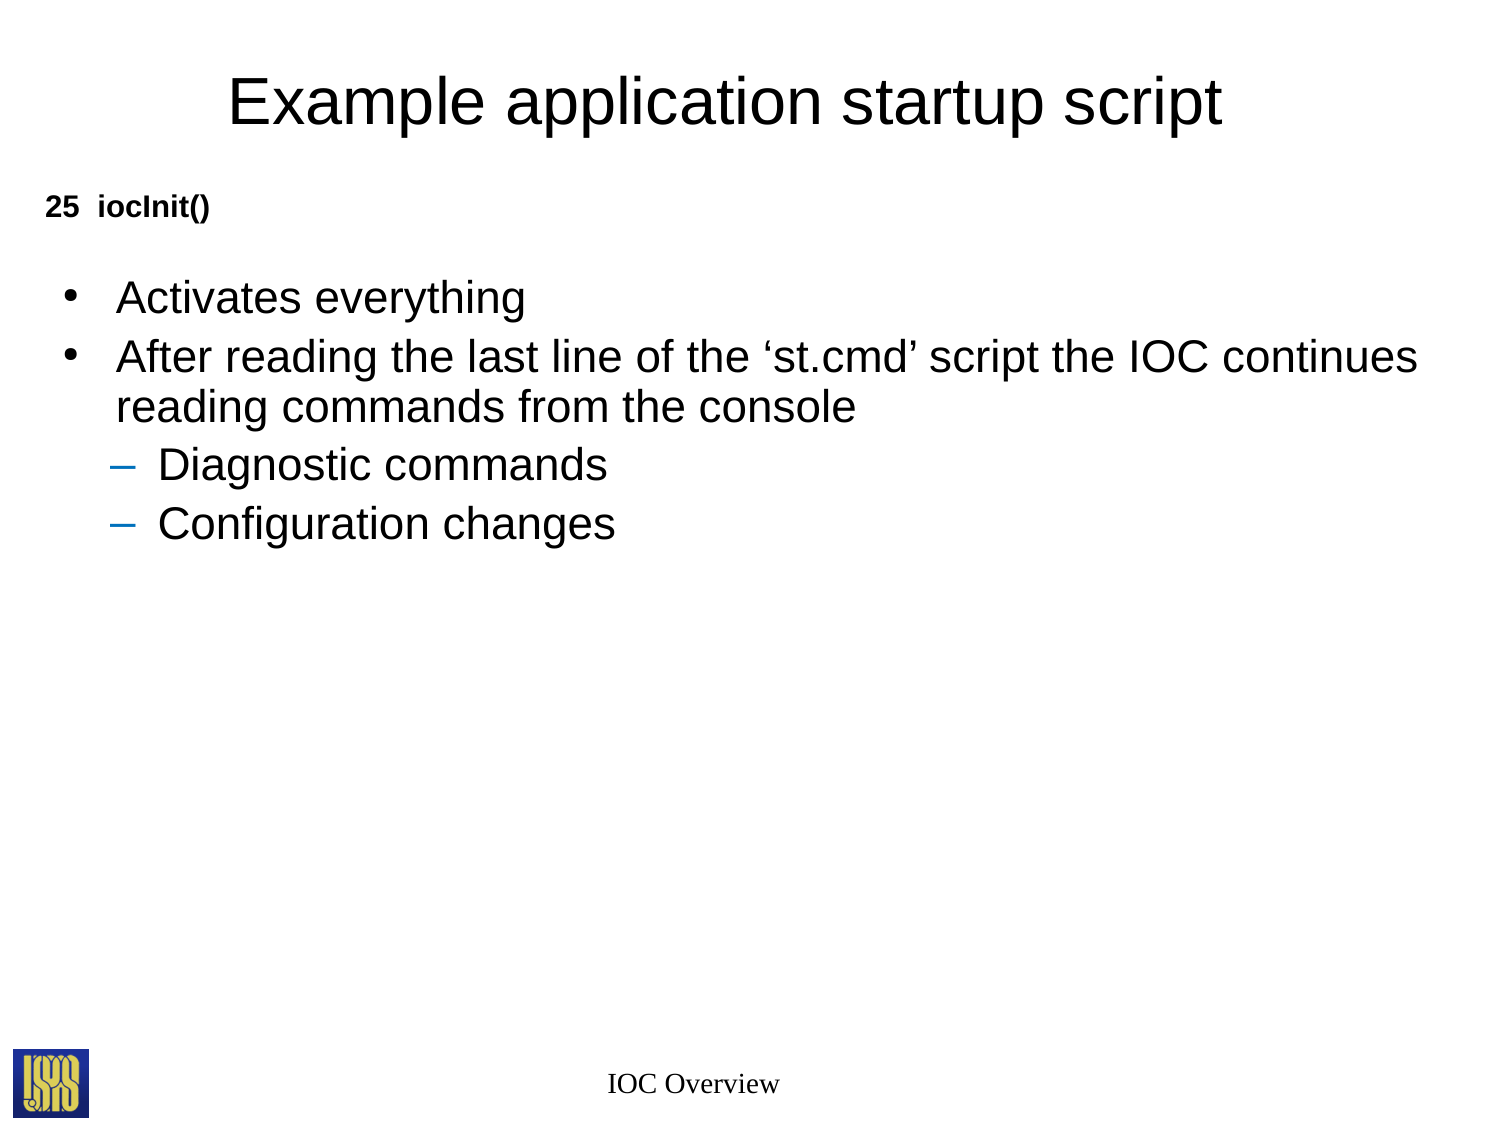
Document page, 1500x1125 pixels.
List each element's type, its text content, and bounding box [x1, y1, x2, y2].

title Example application startup script [55, 57, 1361, 146]
picture [13, 1049, 89, 1118]
list 25 iocInit() Activates everything After reading the last line of the ‘st.cmd’ script the IOC continues reading commands from the console Diagnostic commands Configuration changes [30, 183, 1447, 558]
